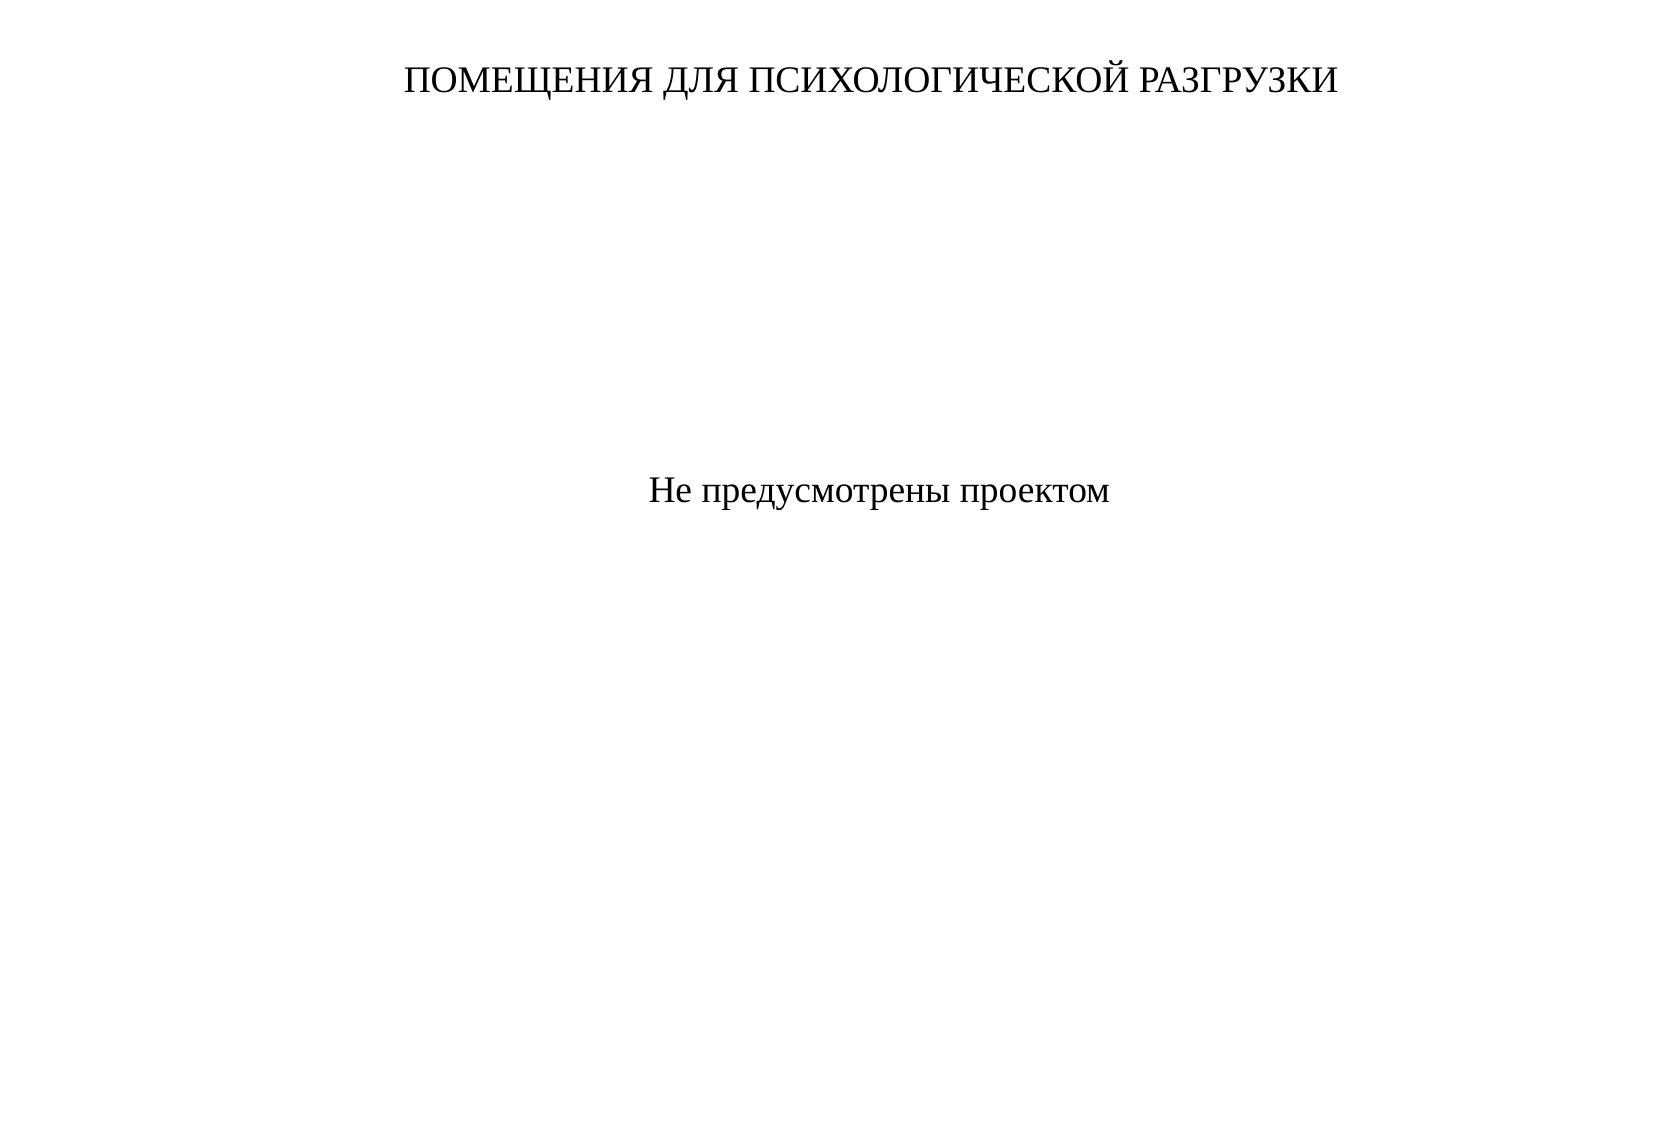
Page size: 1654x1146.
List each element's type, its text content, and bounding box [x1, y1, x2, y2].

text_box Не предусмотрены проектом [346, 455, 1413, 520]
text_box ПОМЕЩЕНИЯ ДЛЯ ПСИХОЛОГИЧЕСКОЙ РАЗГРУЗКИ [252, 45, 1490, 110]
